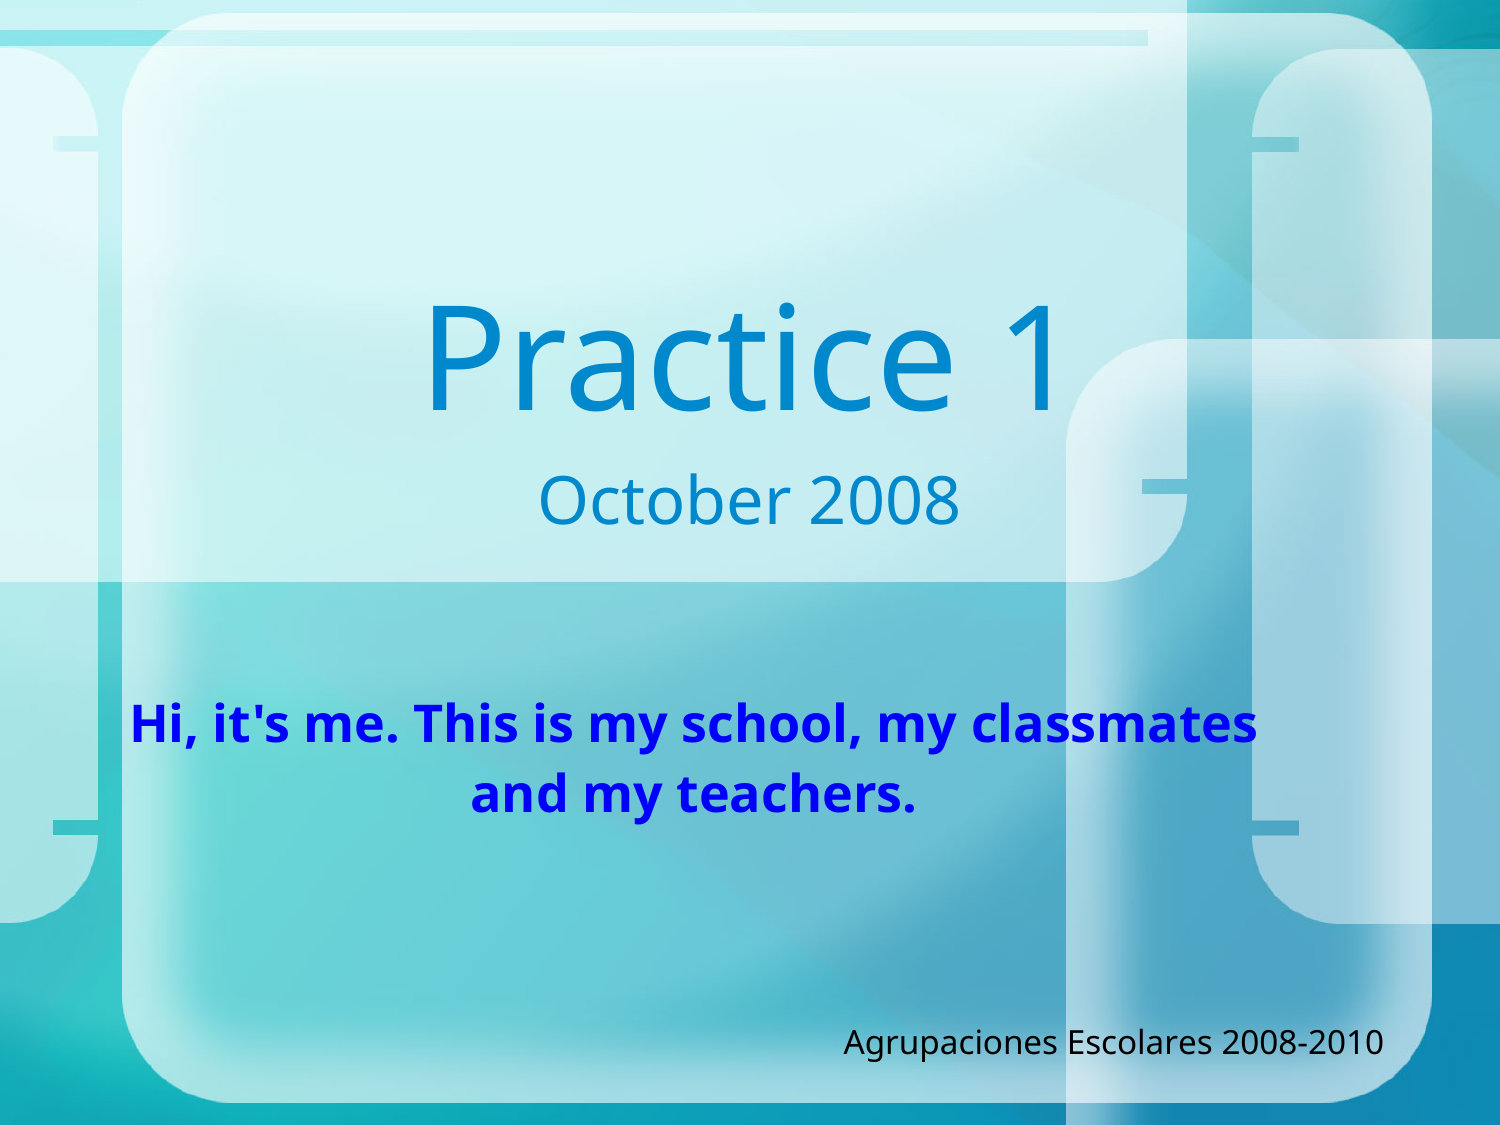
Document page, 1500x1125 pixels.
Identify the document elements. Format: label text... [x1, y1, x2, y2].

subtitle Hi, it's me. This is my school, my classmates and my teachers. [112, 587, 1275, 841]
text_box Agrupaciones Escolares 2008-2010 [513, 1011, 1400, 1073]
title Practice 1 October 2008 [112, 238, 1388, 743]
picture [0, 0, 1500, 1125]
